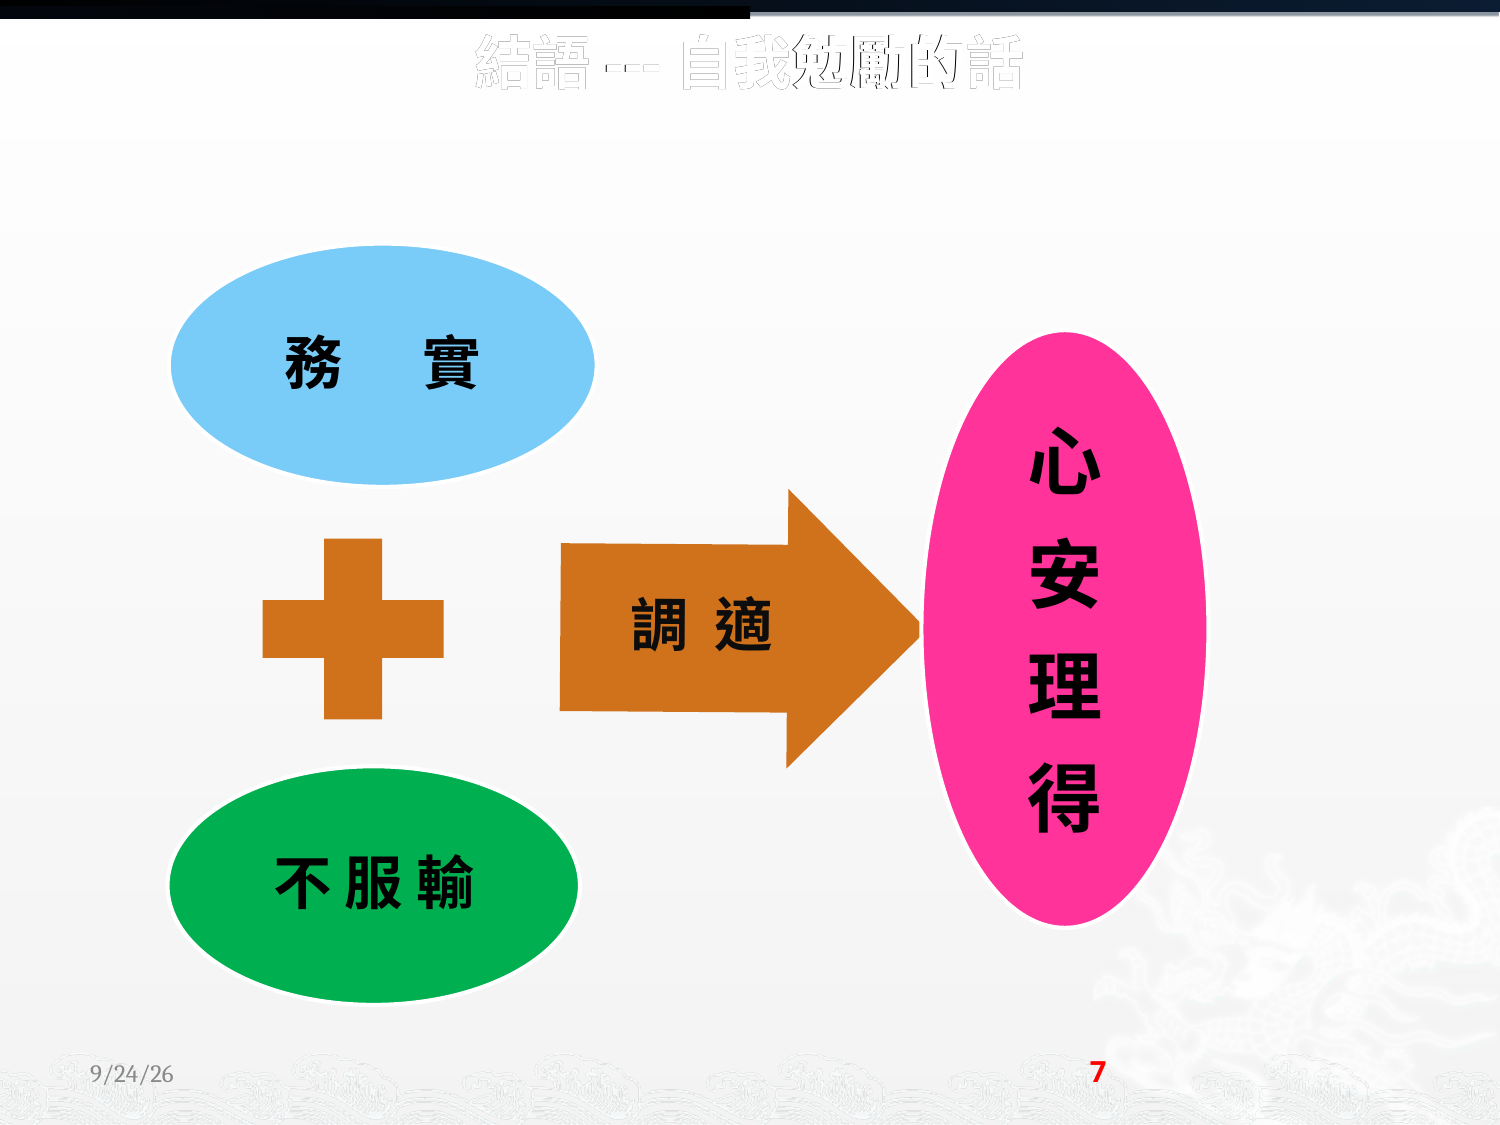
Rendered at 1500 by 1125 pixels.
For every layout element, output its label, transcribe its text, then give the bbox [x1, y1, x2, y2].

text_box 不 服 輸 [167, 766, 580, 1005]
text_box 2012/11/15 [75, 1042, 426, 1103]
text_box 務 實 [168, 243, 597, 487]
text_box 7 [1074, 1042, 1426, 1103]
text_box 結語---自我勉勵的話 [18, 19, 1482, 104]
text_box 心 安 理 得 [921, 330, 1209, 928]
text_box 調 適 [559, 488, 921, 769]
text_box [262, 538, 444, 720]
